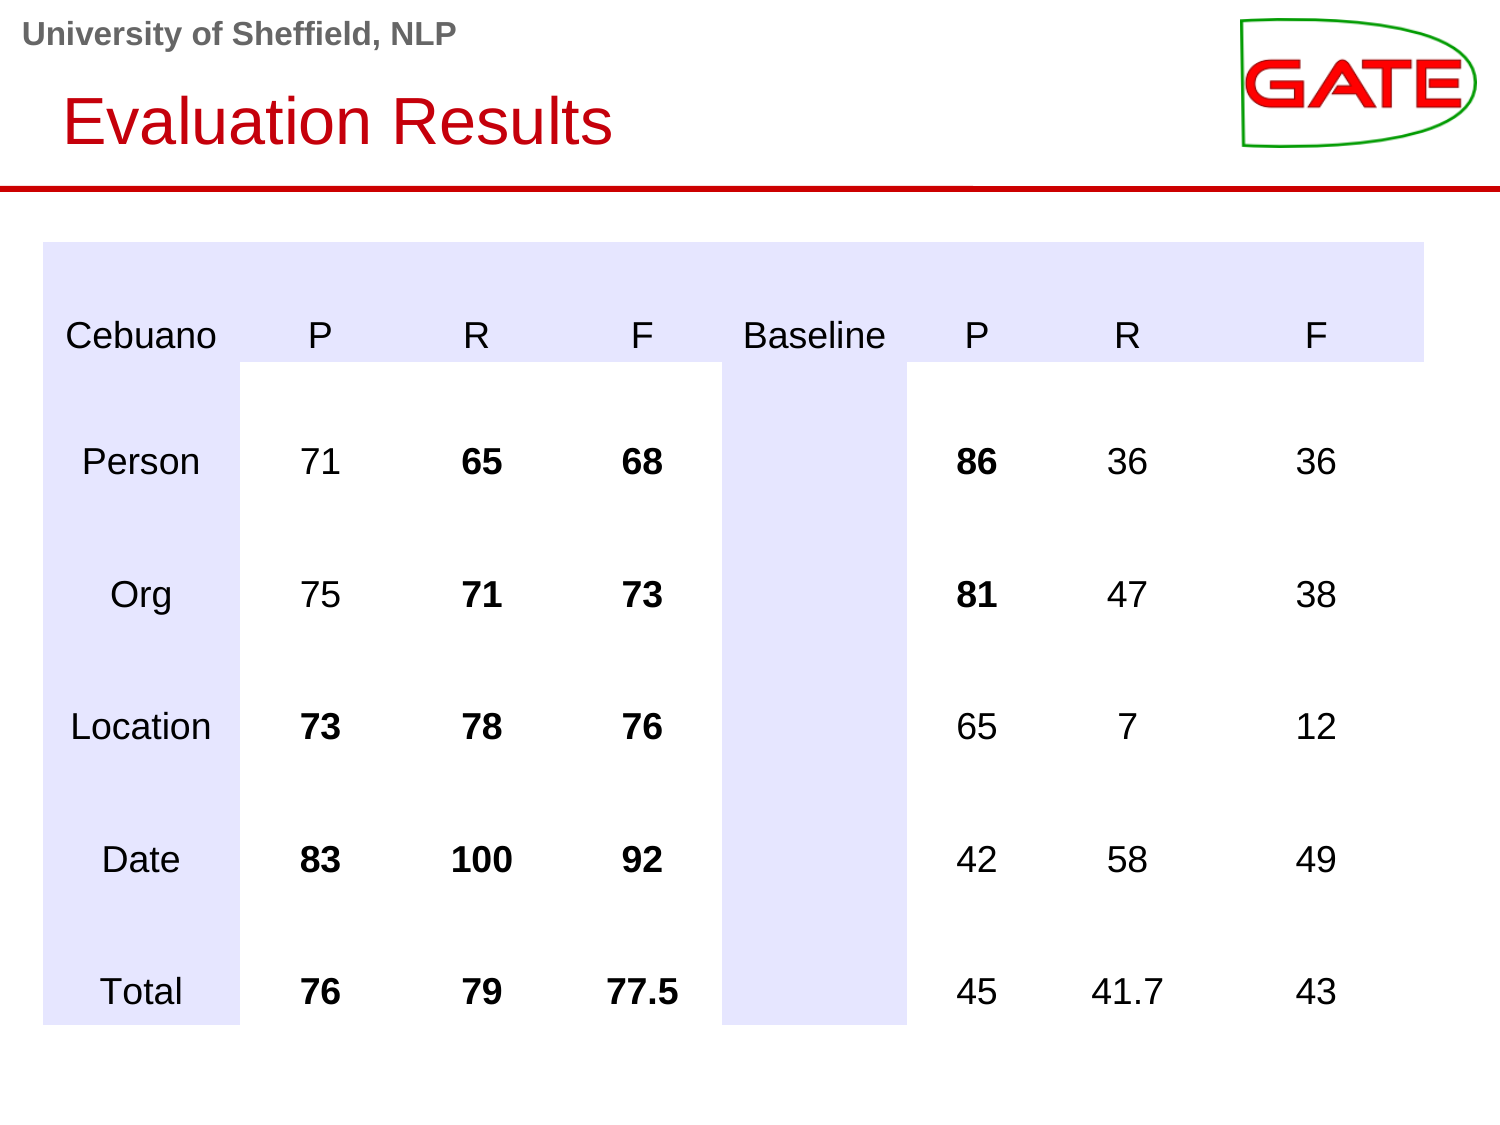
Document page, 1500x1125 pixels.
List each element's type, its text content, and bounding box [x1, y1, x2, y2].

table_cell 73 [563, 495, 722, 627]
table_cell 76 [240, 892, 401, 1025]
table_cell 36 [1047, 362, 1208, 495]
table_cell Org [43, 495, 240, 627]
table_cell Date [43, 760, 240, 892]
table_header R [401, 242, 563, 362]
table_header F [563, 242, 722, 362]
table_cell 100 [401, 760, 563, 892]
table_cell 71 [401, 495, 563, 627]
table_cell 68 [563, 362, 722, 495]
table_header F [1208, 242, 1424, 362]
table_cell 86 [907, 362, 1047, 495]
table_cell 7 [1047, 627, 1208, 760]
table_cell 41.7 [1047, 892, 1208, 1025]
table_cell Total [43, 892, 240, 1025]
table_cell 77.5 [563, 892, 722, 1025]
table_cell 49 [1208, 760, 1424, 892]
table_cell Location [43, 627, 240, 760]
table_cell [722, 495, 907, 627]
table_header R [1047, 242, 1208, 362]
table_cell Person [43, 362, 240, 495]
table_header Cebuano [43, 242, 240, 362]
table_cell 36 [1208, 362, 1424, 495]
table_header Baseline [722, 242, 907, 362]
table_cell 47 [1047, 495, 1208, 627]
table_cell [722, 362, 907, 495]
table_cell 58 [1047, 760, 1208, 892]
table_cell 81 [907, 495, 1047, 627]
table_cell 65 [907, 627, 1047, 760]
table_cell 38 [1208, 495, 1424, 627]
table_cell [722, 760, 907, 892]
table_cell 12 [1208, 627, 1424, 760]
table_header P [907, 242, 1047, 362]
table_cell 45 [907, 892, 1047, 1025]
table_cell 71 [240, 362, 401, 495]
picture [1240, 18, 1477, 148]
table_cell 65 [401, 362, 563, 495]
table_cell [722, 892, 907, 1025]
table_cell [722, 627, 907, 760]
table_cell 73 [240, 627, 401, 760]
table_cell 92 [563, 760, 722, 892]
table_cell 76 [563, 627, 722, 760]
title Evaluation Results [47, 22, 1283, 213]
table_cell 79 [401, 892, 563, 1025]
table_cell 75 [240, 495, 401, 627]
table_header P [240, 242, 401, 362]
table_cell 42 [907, 760, 1047, 892]
table_cell 78 [401, 627, 563, 760]
table_cell 43 [1208, 892, 1424, 1025]
table_cell 83 [240, 760, 401, 892]
